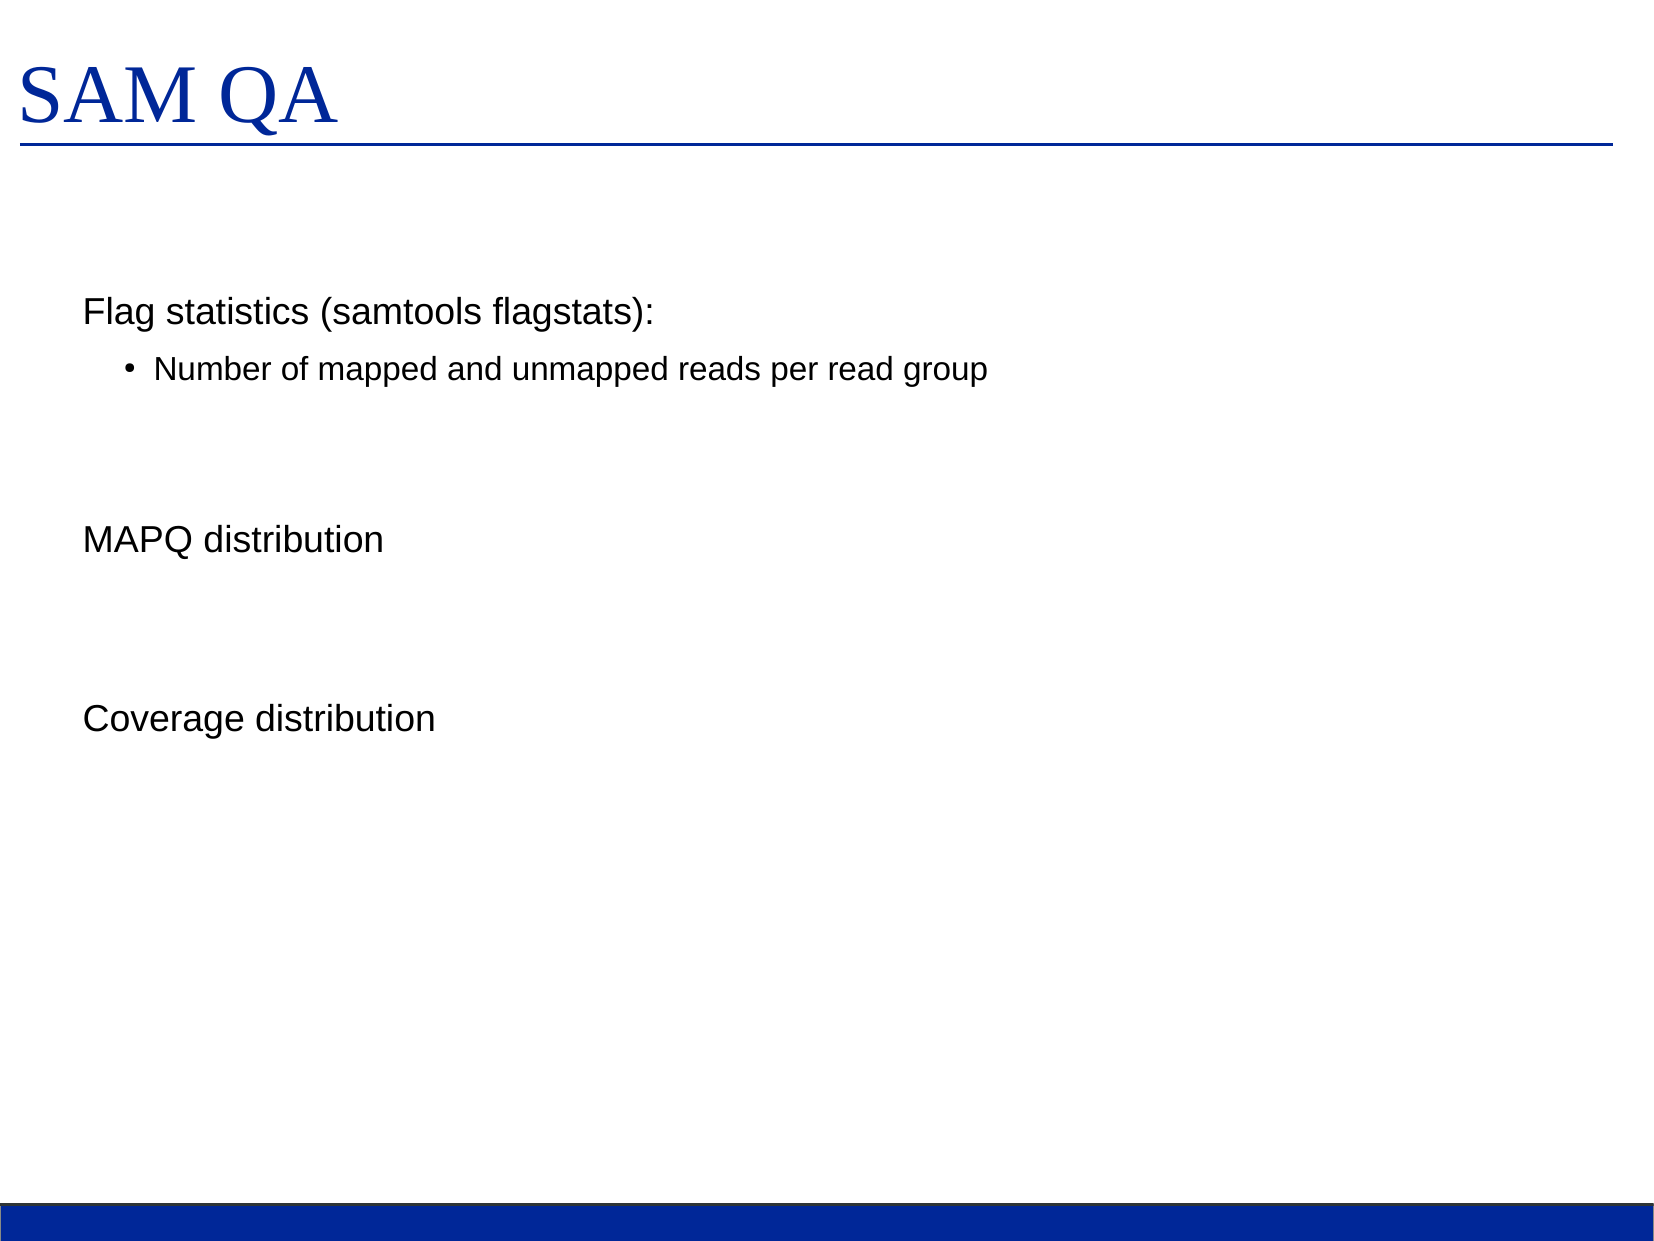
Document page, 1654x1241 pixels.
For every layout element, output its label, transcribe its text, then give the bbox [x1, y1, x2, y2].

list Flag statistics (samtools flagstats): Number of mapped and unmapped reads per read group MAPQ distribution Coverage distribution [82, 290, 1571, 1109]
title SAM QA [17, 0, 1589, 198]
